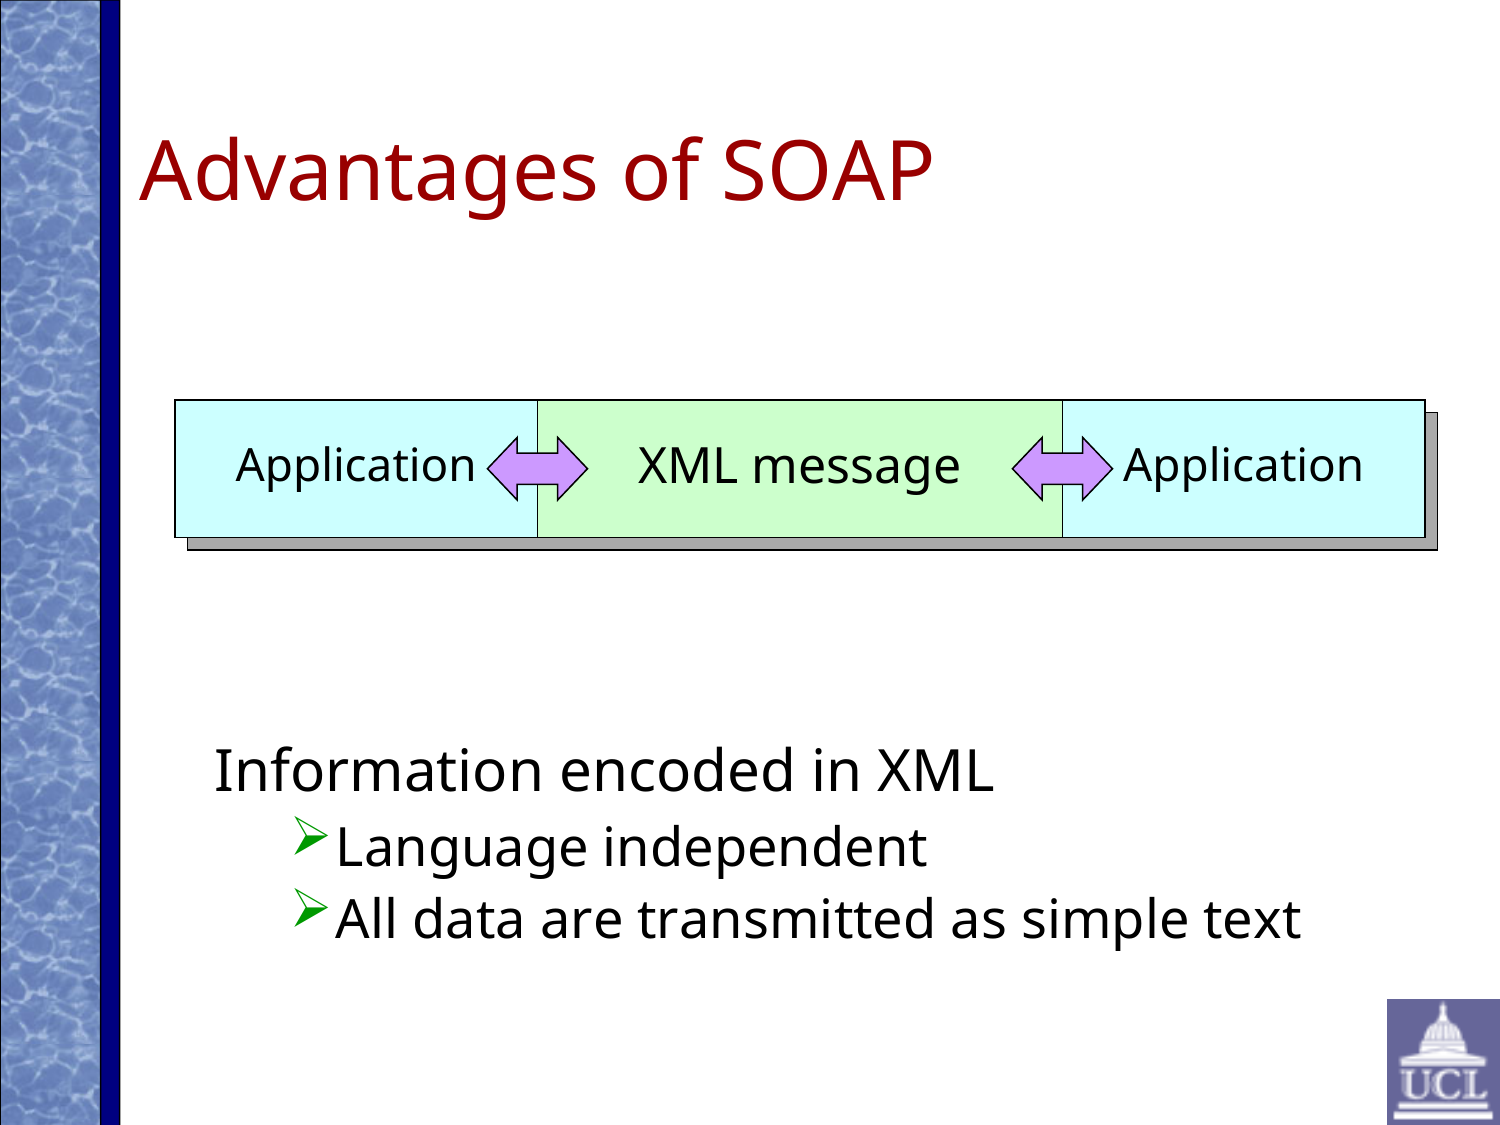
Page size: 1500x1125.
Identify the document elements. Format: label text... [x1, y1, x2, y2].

text_box [1012, 437, 1113, 501]
picture [1387, 999, 1500, 1125]
text_box [187, 412, 1438, 550]
picture [1, 1, 99, 1125]
text_box Application [1062, 399, 1426, 538]
text_box [487, 437, 588, 501]
text_box Application [174, 399, 537, 538]
text_box XML message [537, 399, 1062, 538]
title Advantages of SOAP [124, 37, 1413, 225]
text_box Information encoded in XML Language independent All data are transmitted as simple text [200, 724, 1417, 1050]
